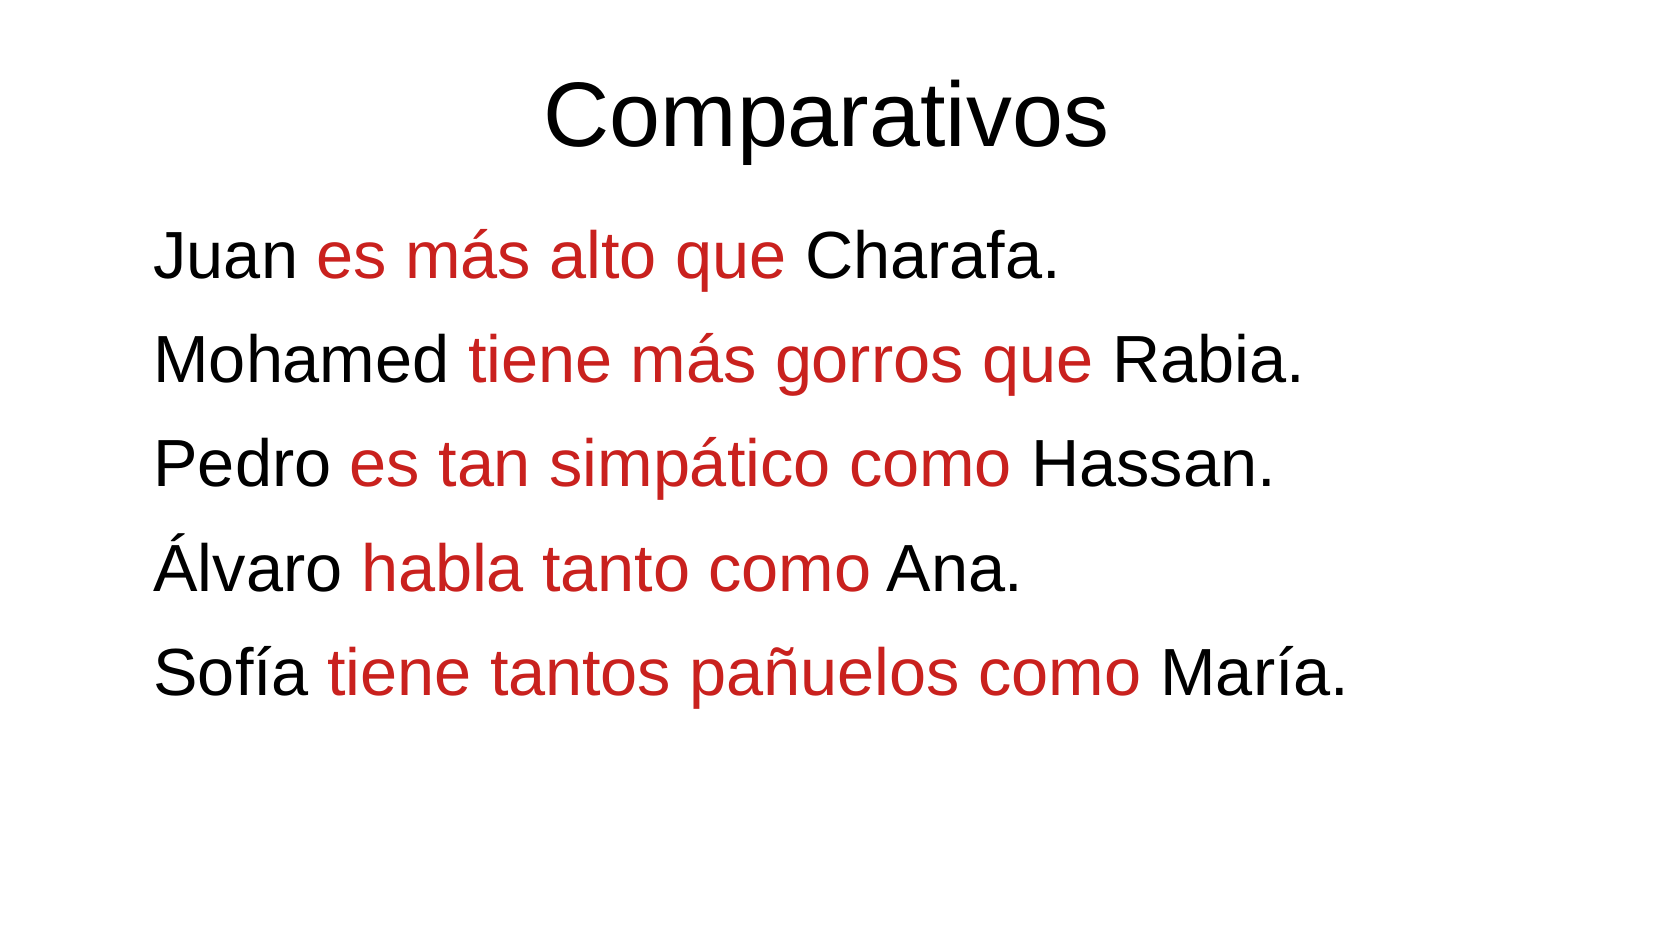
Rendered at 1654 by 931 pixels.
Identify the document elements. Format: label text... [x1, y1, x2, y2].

title Comparativos [82, 37, 1571, 193]
list Juan es más alto que Charafa. Mohamed tiene más gorros que Rabia. Pedro es tan simpático como Hassan. Álvaro habla tanto como Ana. Sofía tiene tantos pañuelos como María. [82, 217, 1571, 758]
